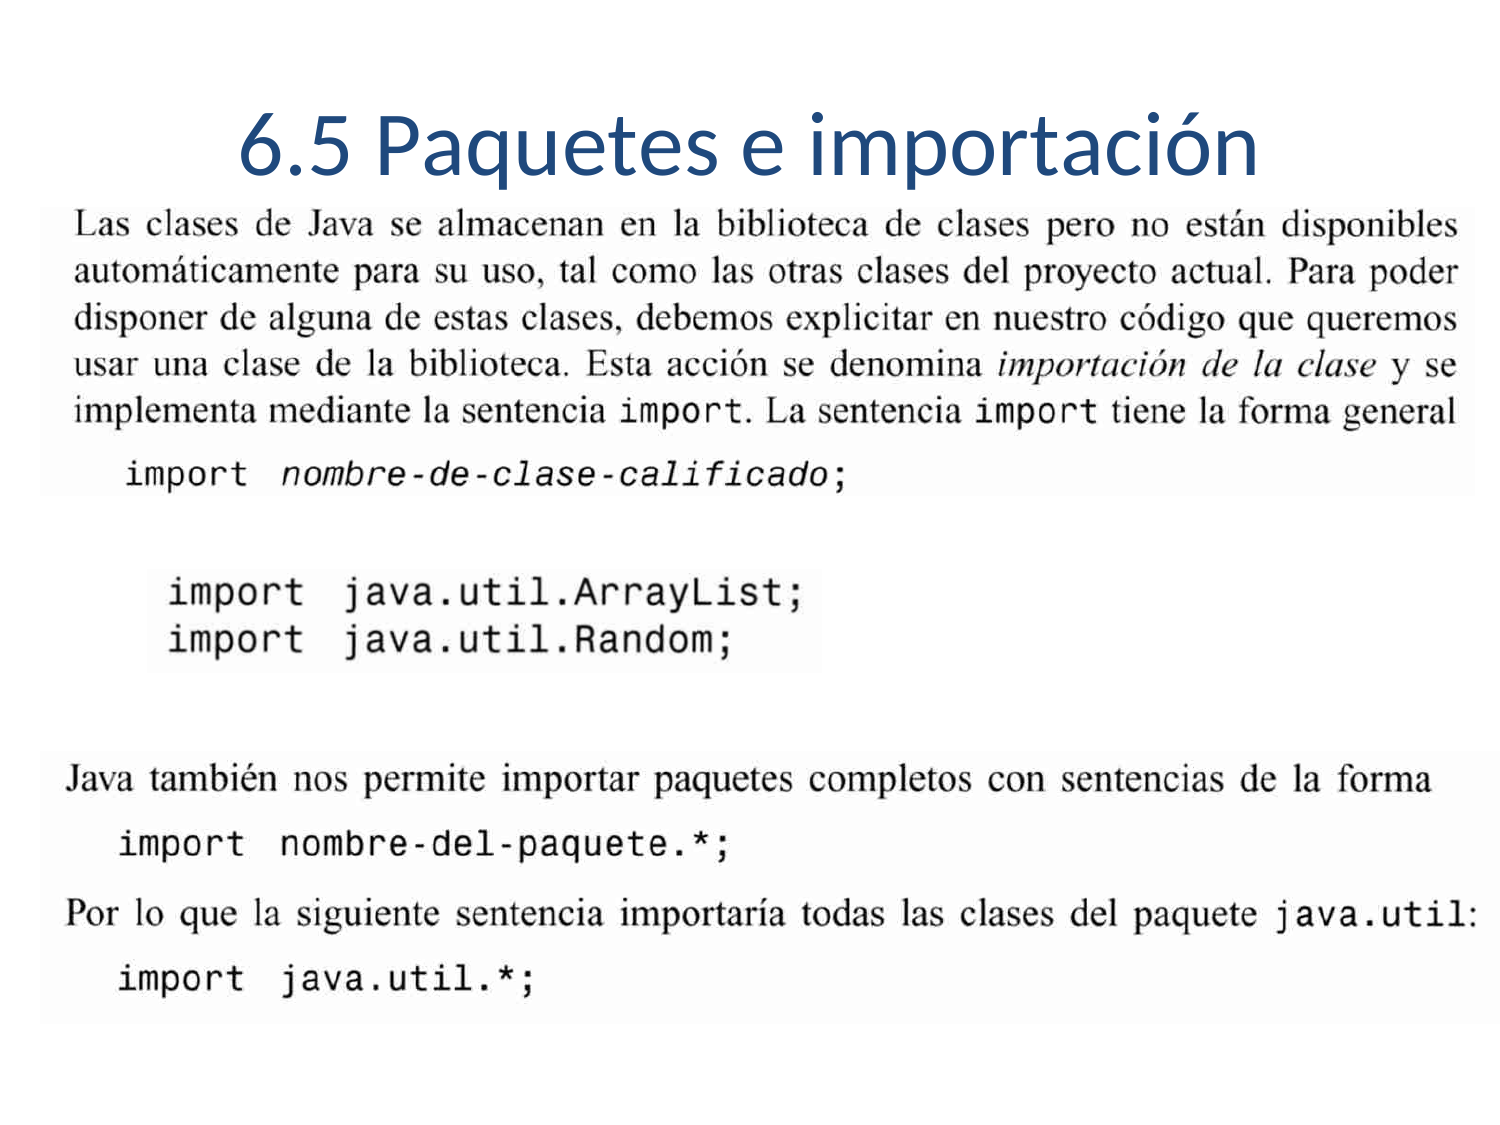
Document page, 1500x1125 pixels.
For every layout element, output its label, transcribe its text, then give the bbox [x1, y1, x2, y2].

picture [40, 751, 1500, 1024]
picture [147, 569, 822, 673]
title 6.5 Paquetes e importación [75, 45, 1426, 207]
picture [40, 207, 1475, 496]
